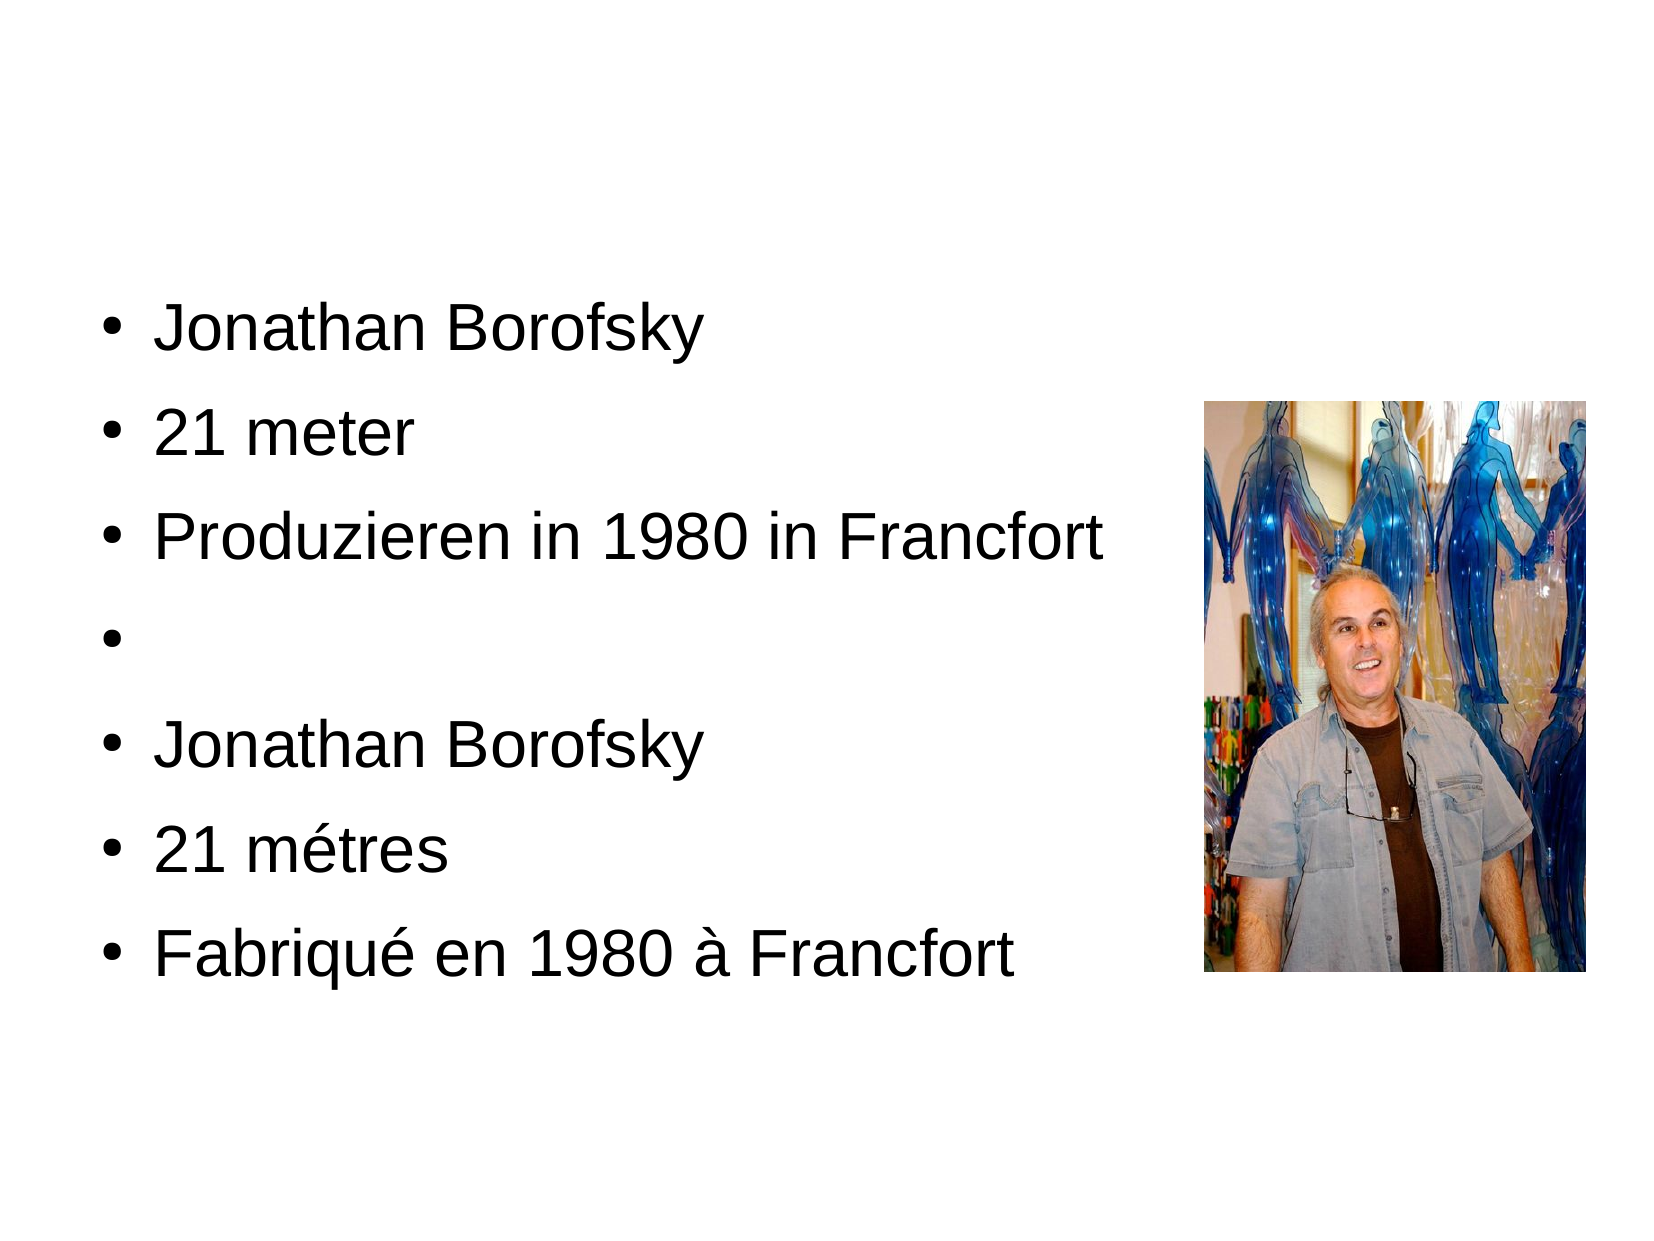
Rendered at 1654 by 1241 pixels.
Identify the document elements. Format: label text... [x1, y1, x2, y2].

picture [1204, 401, 1586, 972]
list Jonathan Borofsky 21 meter Produzieren in 1980 in Francfort Jonathan Borofsky 21 métres Fabriqué en 1980 à Francfort [82, 290, 1571, 1010]
